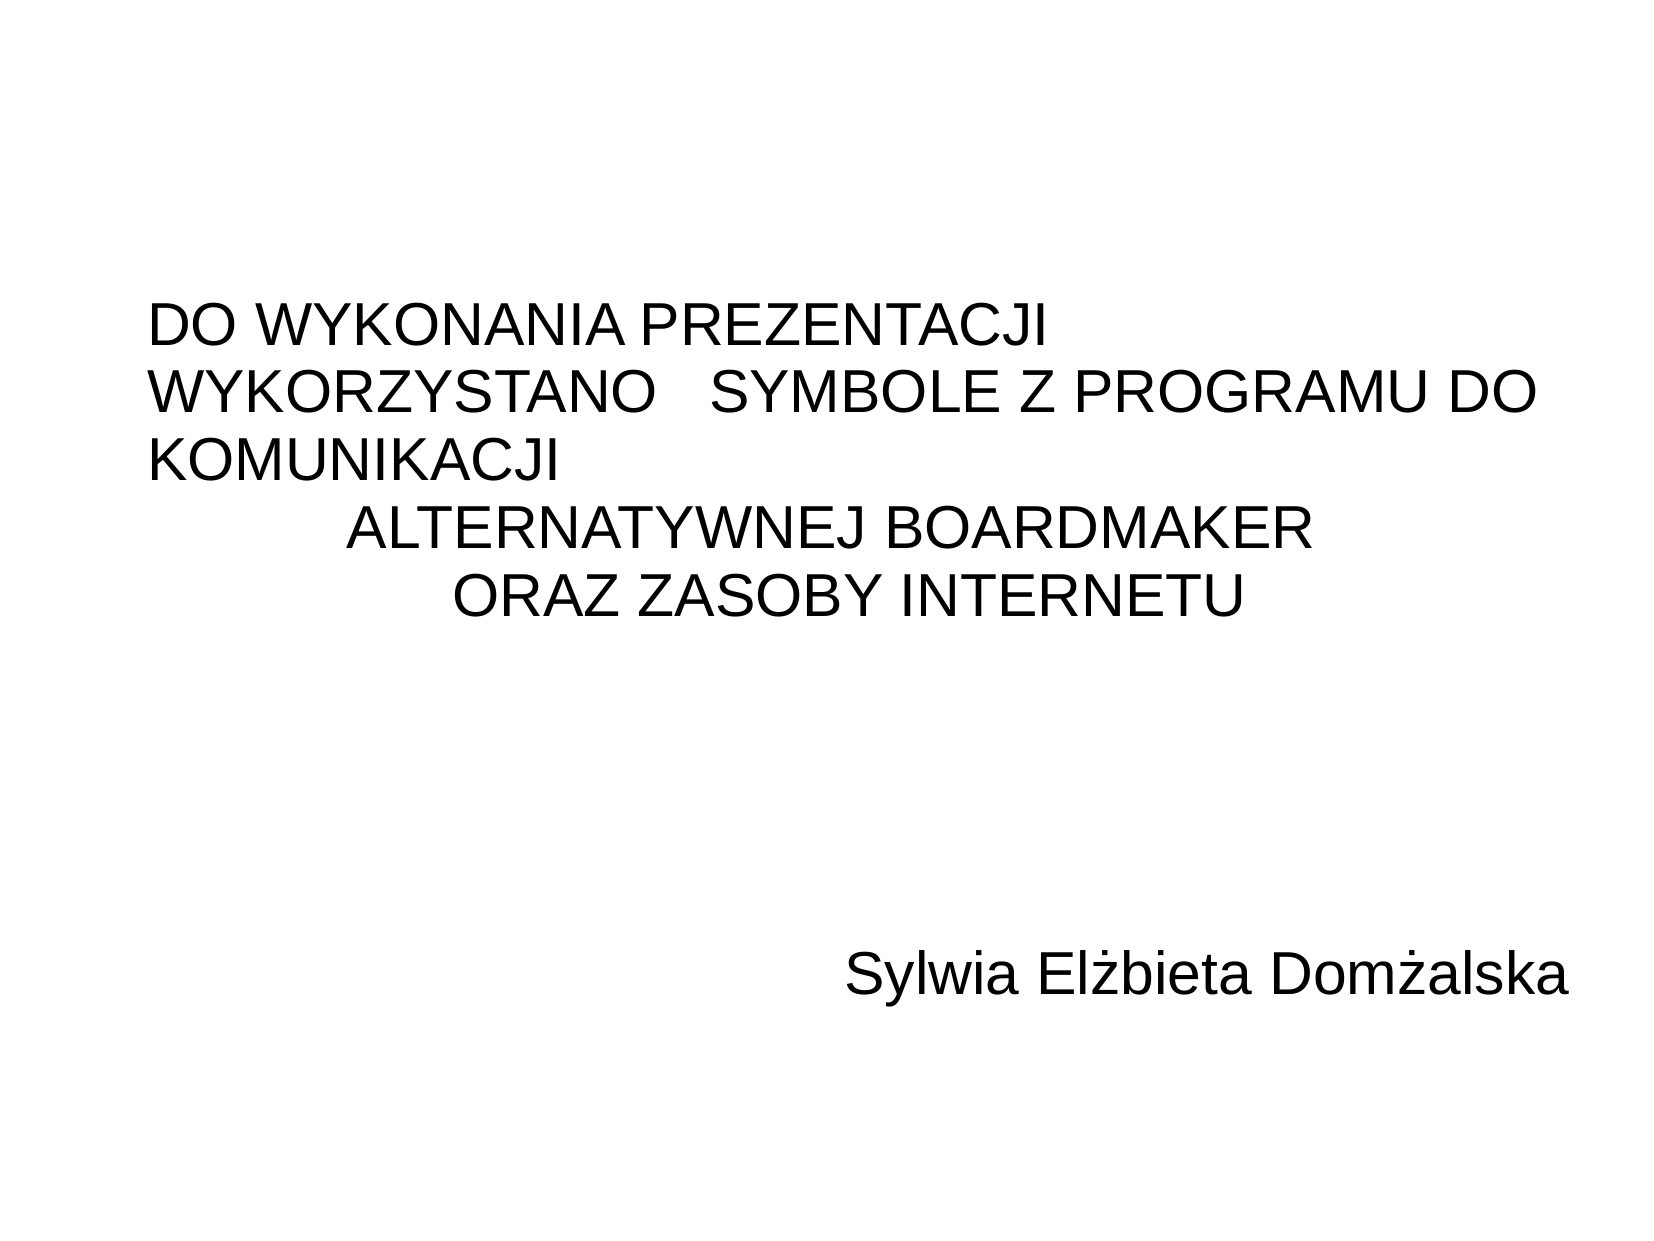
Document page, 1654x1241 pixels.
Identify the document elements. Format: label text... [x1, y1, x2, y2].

list DO WYKONANIA PREZENTACJI WYKORZYSTANO SYMBOLE Z PROGRAMU DO KOMUNIKACJI ALTERNATYWNEJ BOARDMAKER ORAZ ZASOBY INTERNETU Sylwia Elżbieta Domżalska [82, 290, 1571, 1010]
